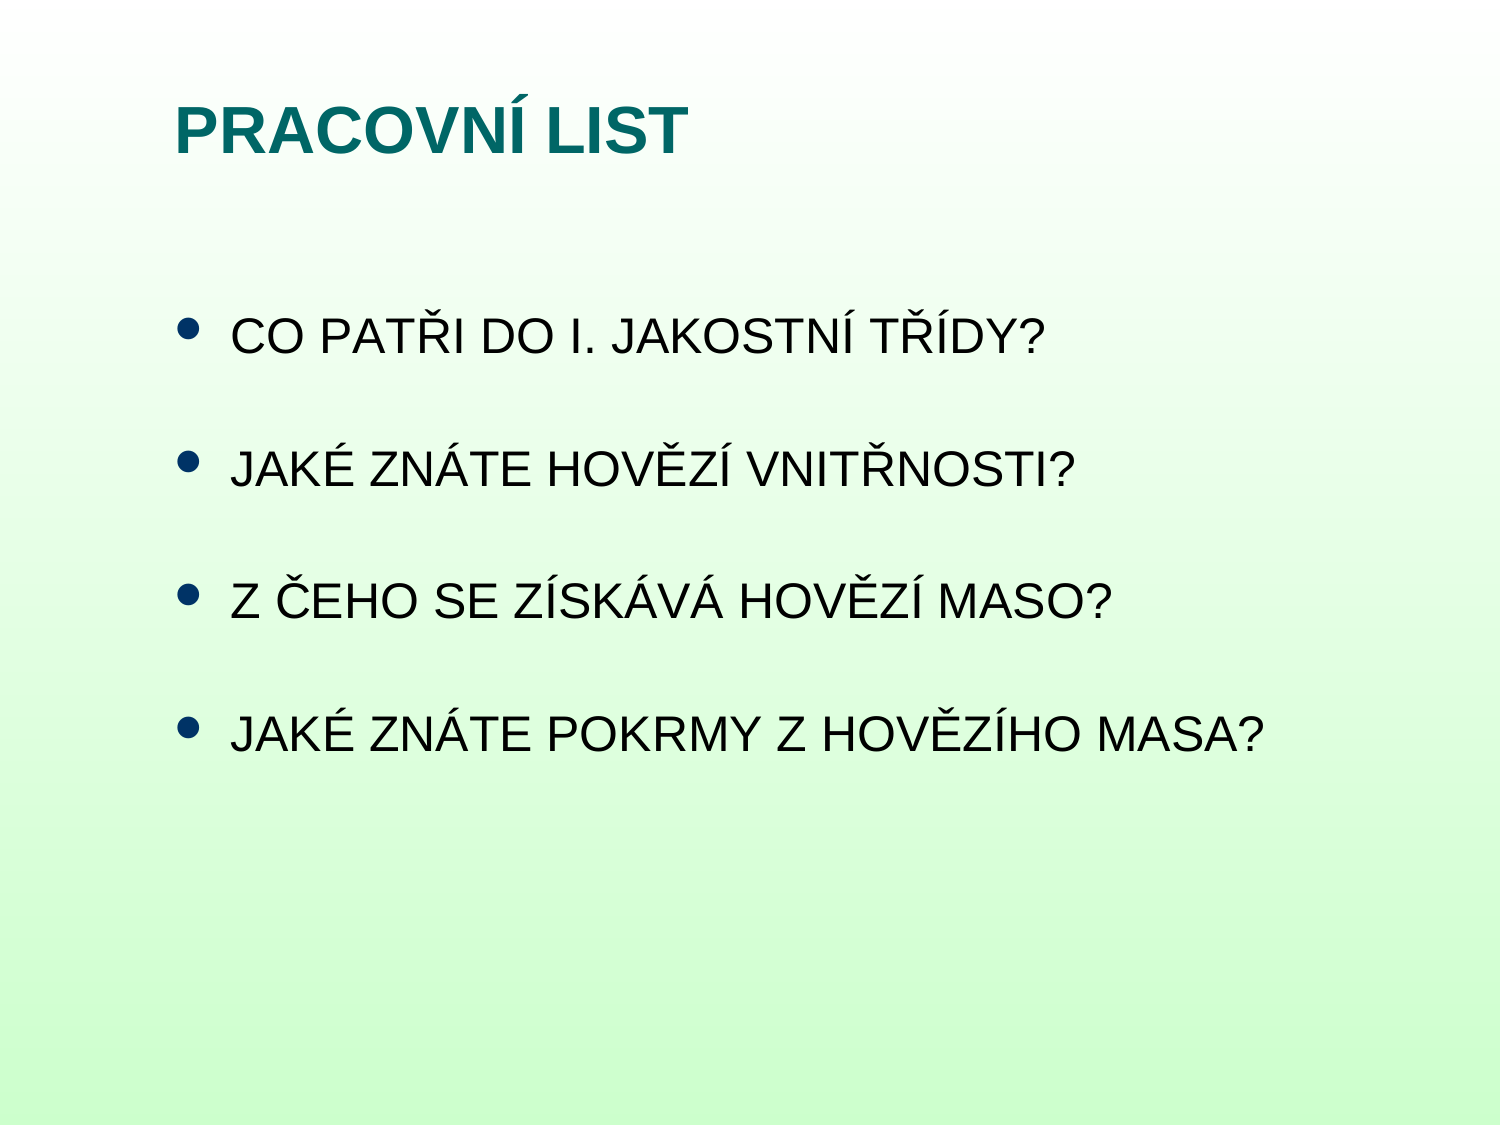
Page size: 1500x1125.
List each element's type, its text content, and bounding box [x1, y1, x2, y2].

title PRACOVNÍ LIST [159, 11, 1436, 176]
list CO PATŘI DO I. JAKOSTNÍ TŘÍDY? JAKÉ ZNÁTE HOVĚZÍ VNITŘNOSTI? Z ČEHO SE ZÍSKÁVÁ HOVĚZÍ MASO? JAKÉ ZNÁTE POKRMY Z HOVĚZÍHO MASA? [159, 302, 1422, 914]
